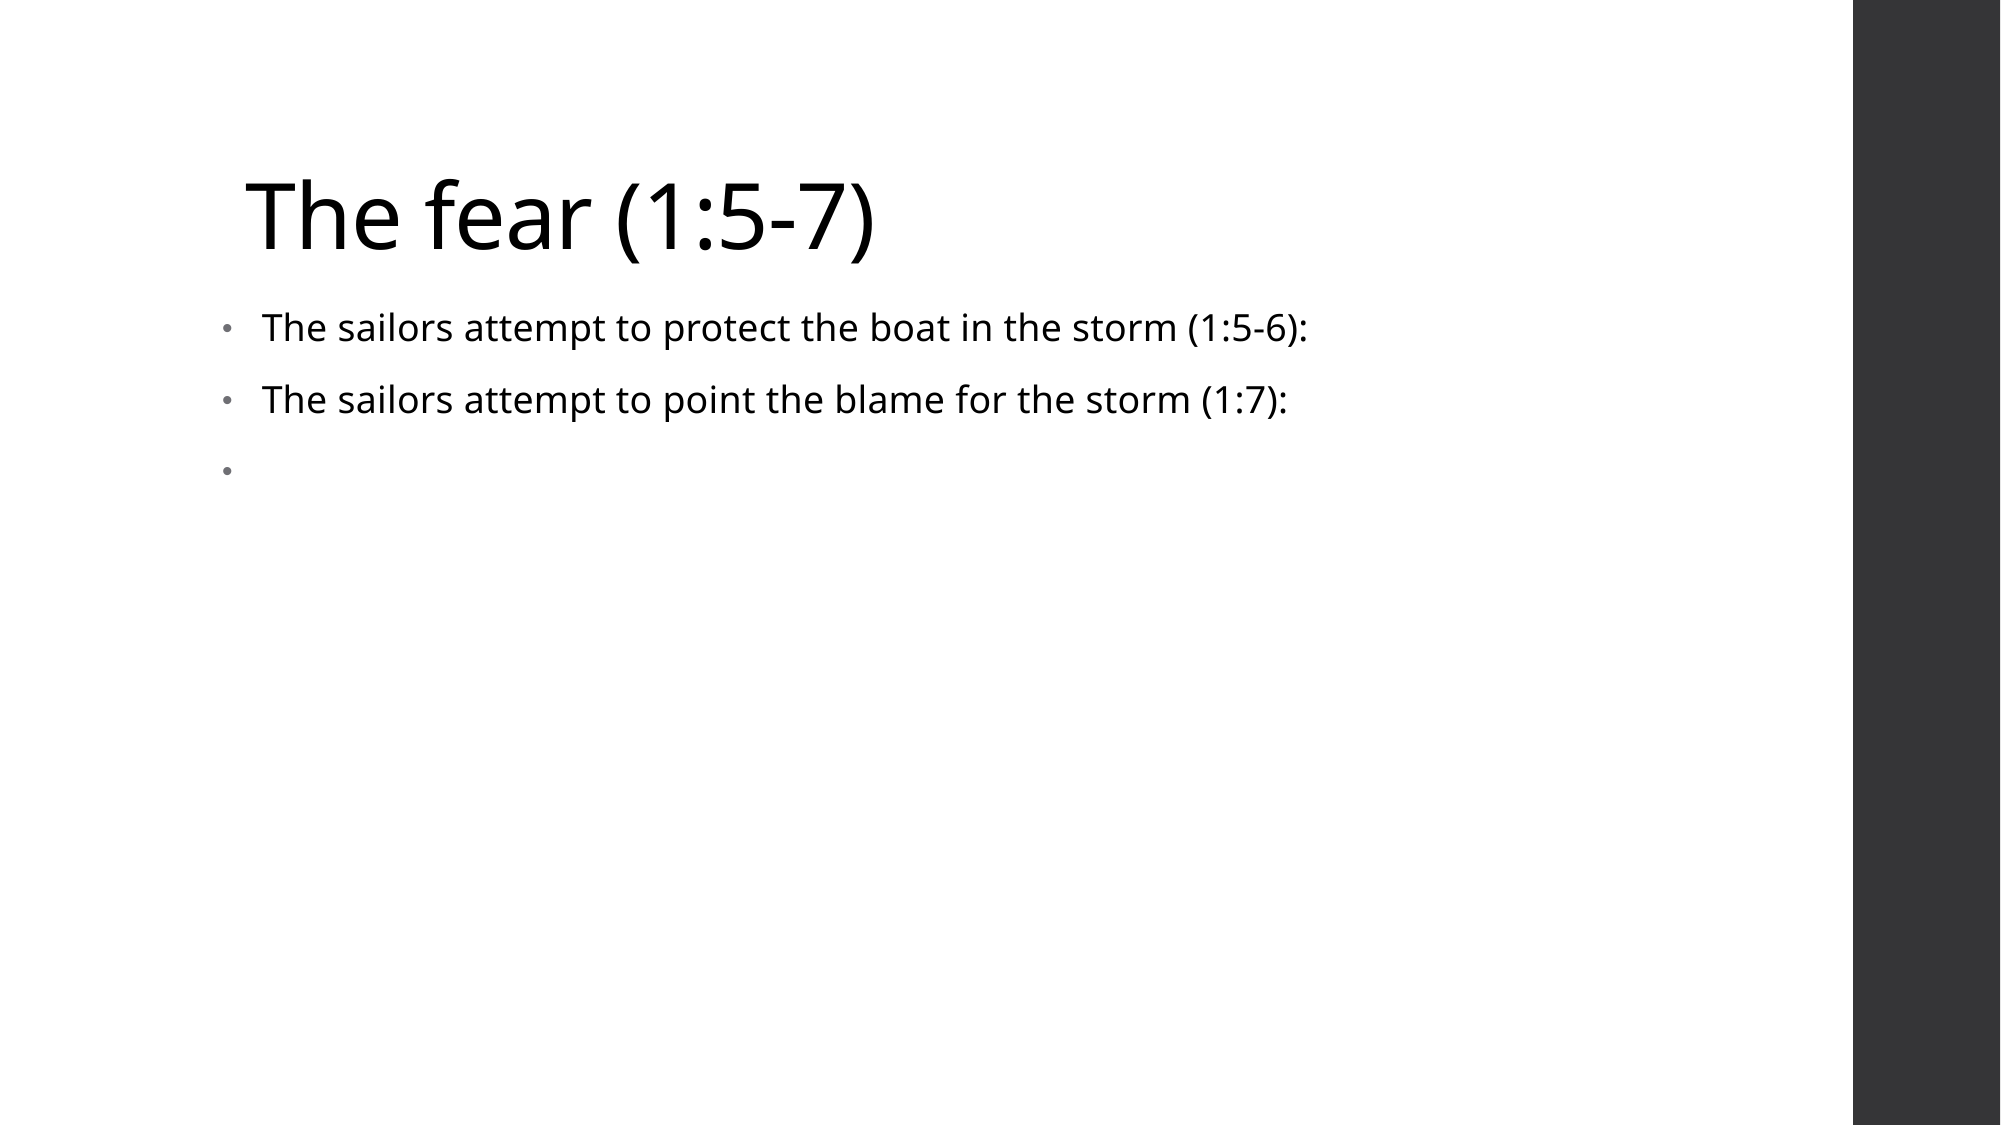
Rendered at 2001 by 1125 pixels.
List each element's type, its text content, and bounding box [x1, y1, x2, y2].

list The sailors attempt to protect the boat in the storm (1:5-6): The sailors attempt to point the blame for the storm (1:7): [206, 299, 1617, 1014]
title The fear (1:5-7) [206, 60, 1797, 278]
